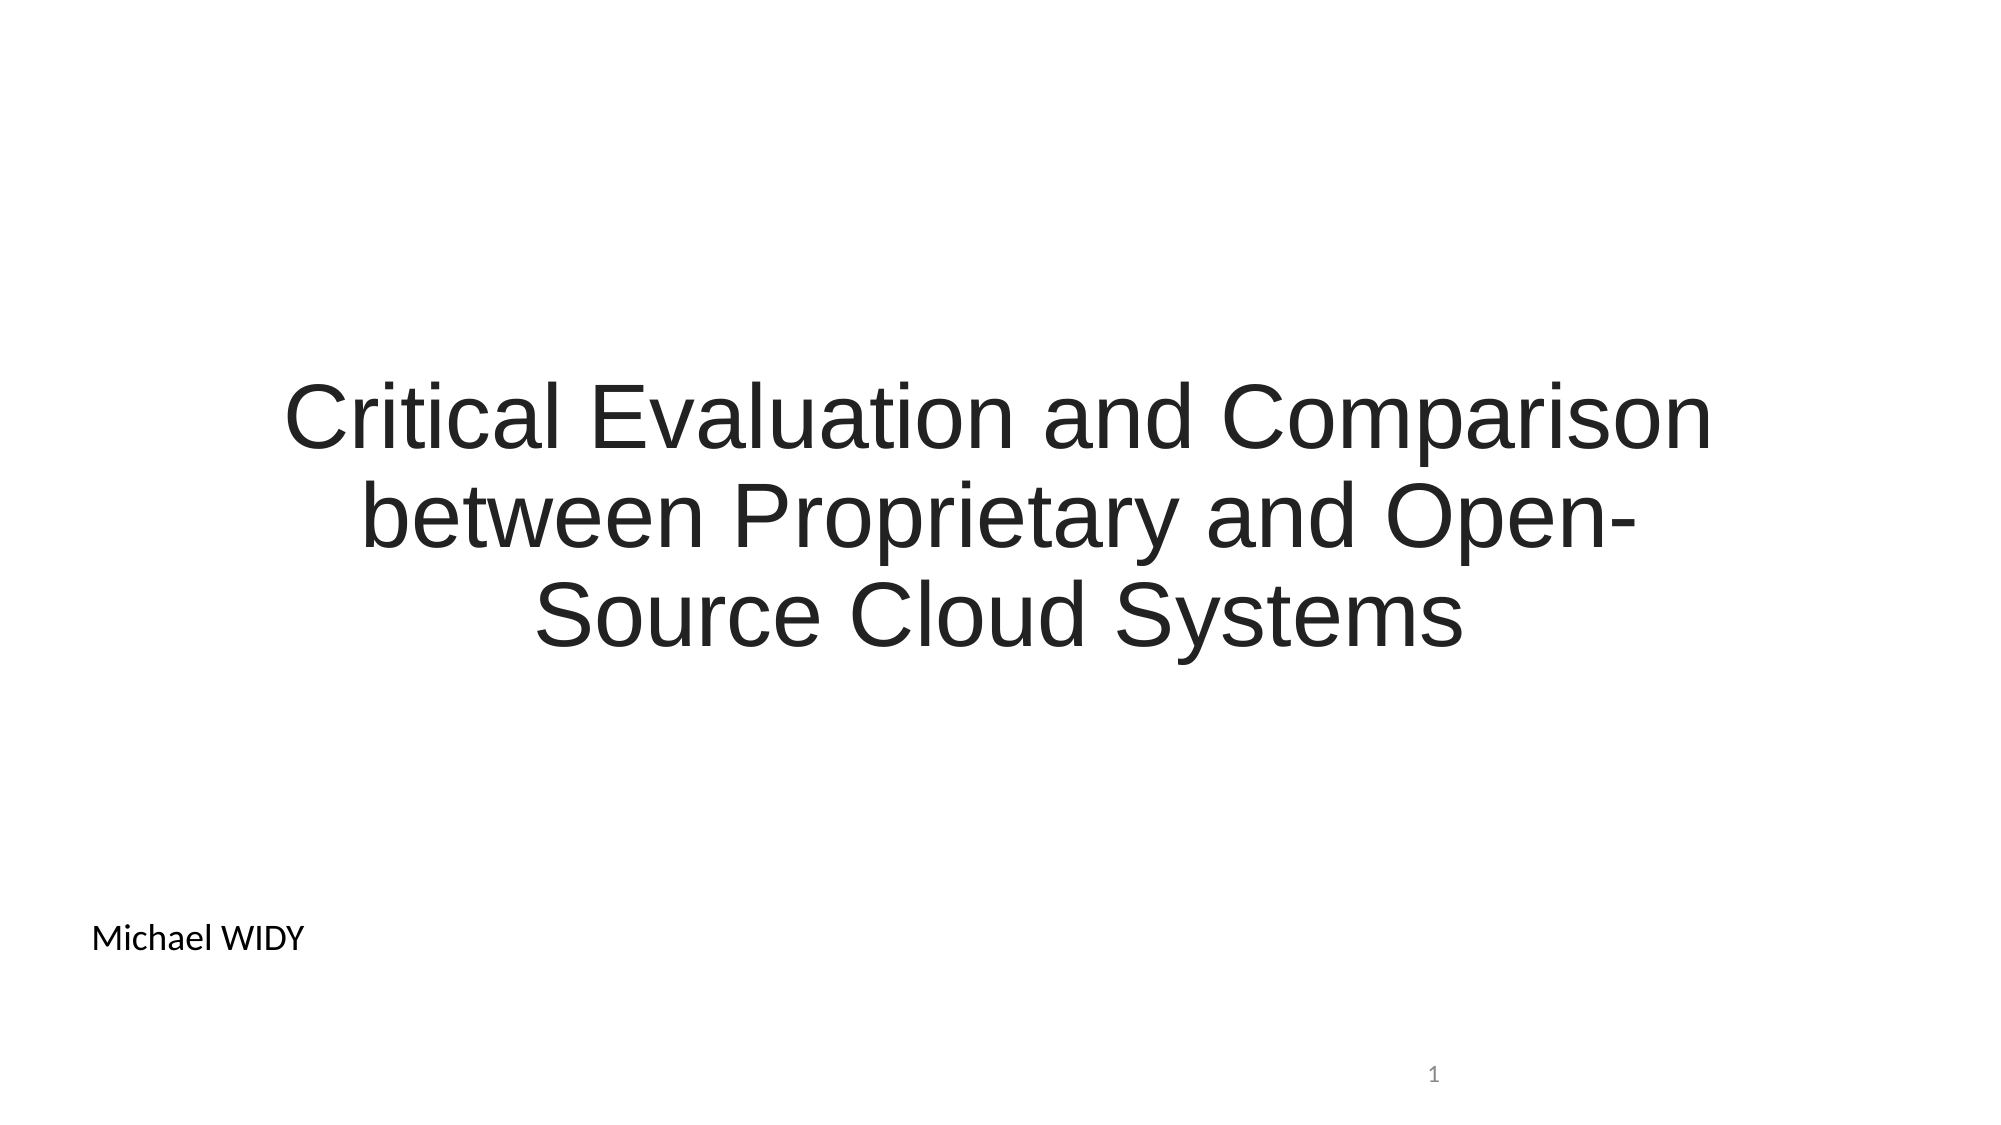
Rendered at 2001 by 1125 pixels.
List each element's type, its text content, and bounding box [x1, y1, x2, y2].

title Critical Evaluation and Comparison between Proprietary and Open-Source Cloud Systems [249, 281, 1750, 674]
text_box [1412, 1042, 1863, 1103]
text_box Michael WIDY [76, 905, 858, 966]
